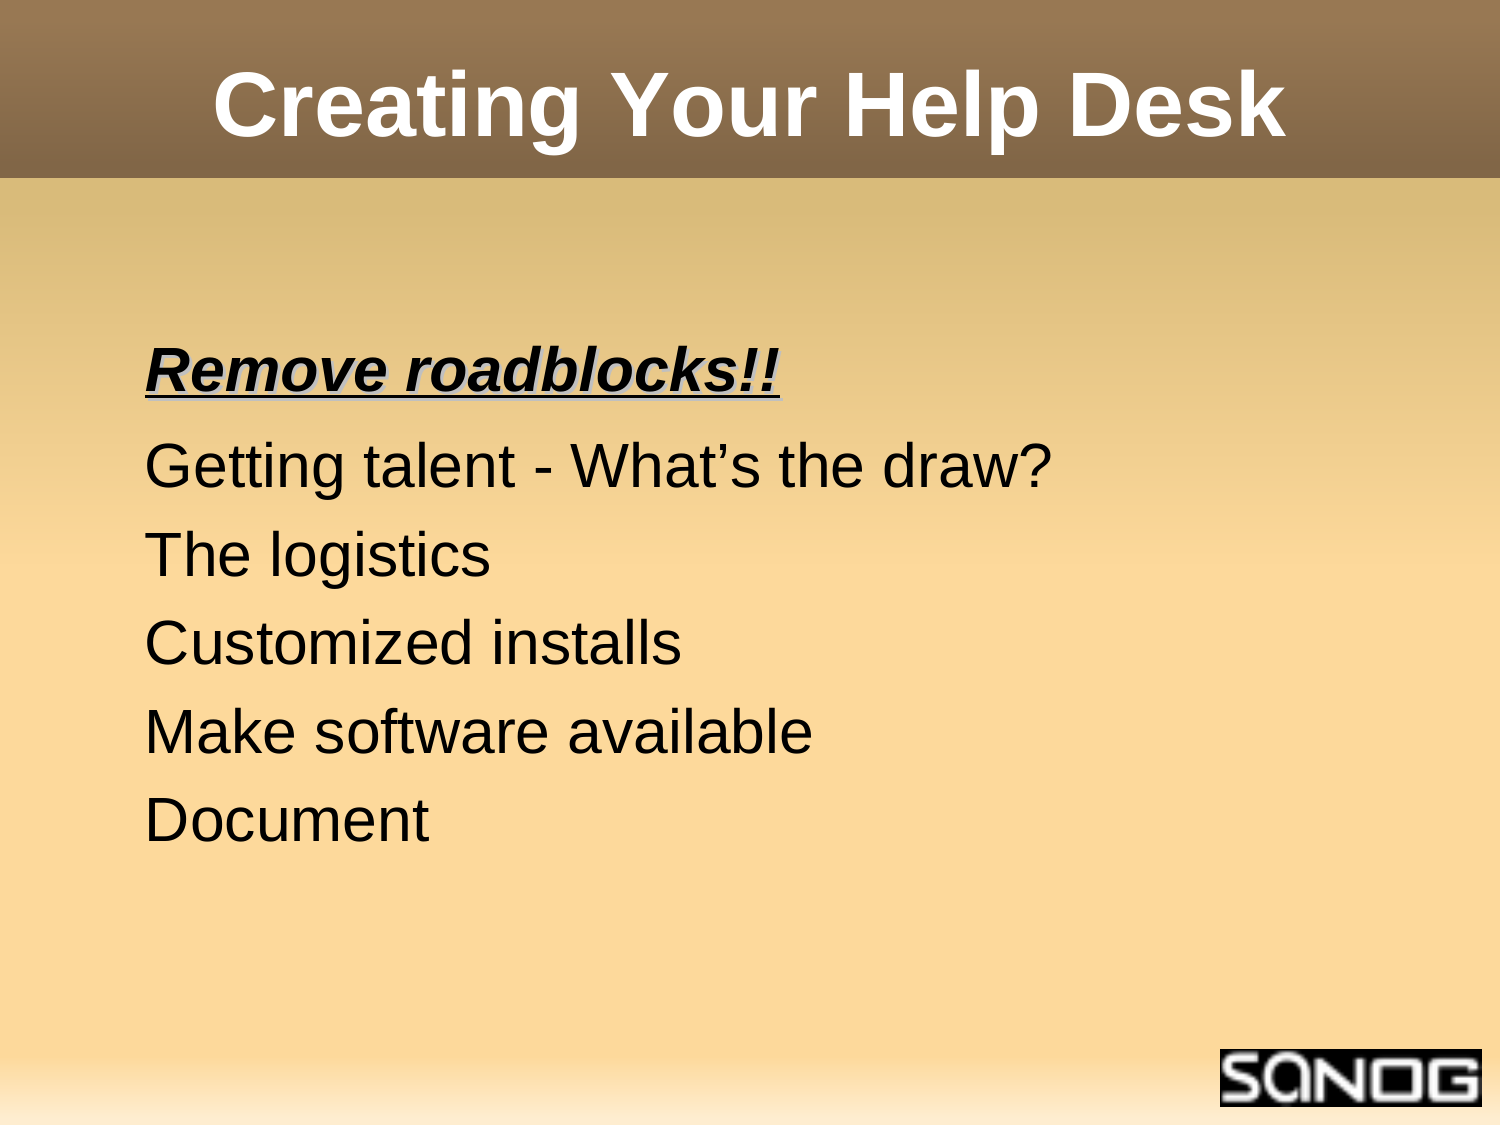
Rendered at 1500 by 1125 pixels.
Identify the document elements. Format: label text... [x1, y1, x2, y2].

picture [0, 0, 1500, 1125]
list Remove roadblocks!! Getting talent - What’s the draw? The logistics Customized installs Make software available Document [112, 324, 1388, 1000]
title Creating Your Help Desk [112, 11, 1388, 199]
